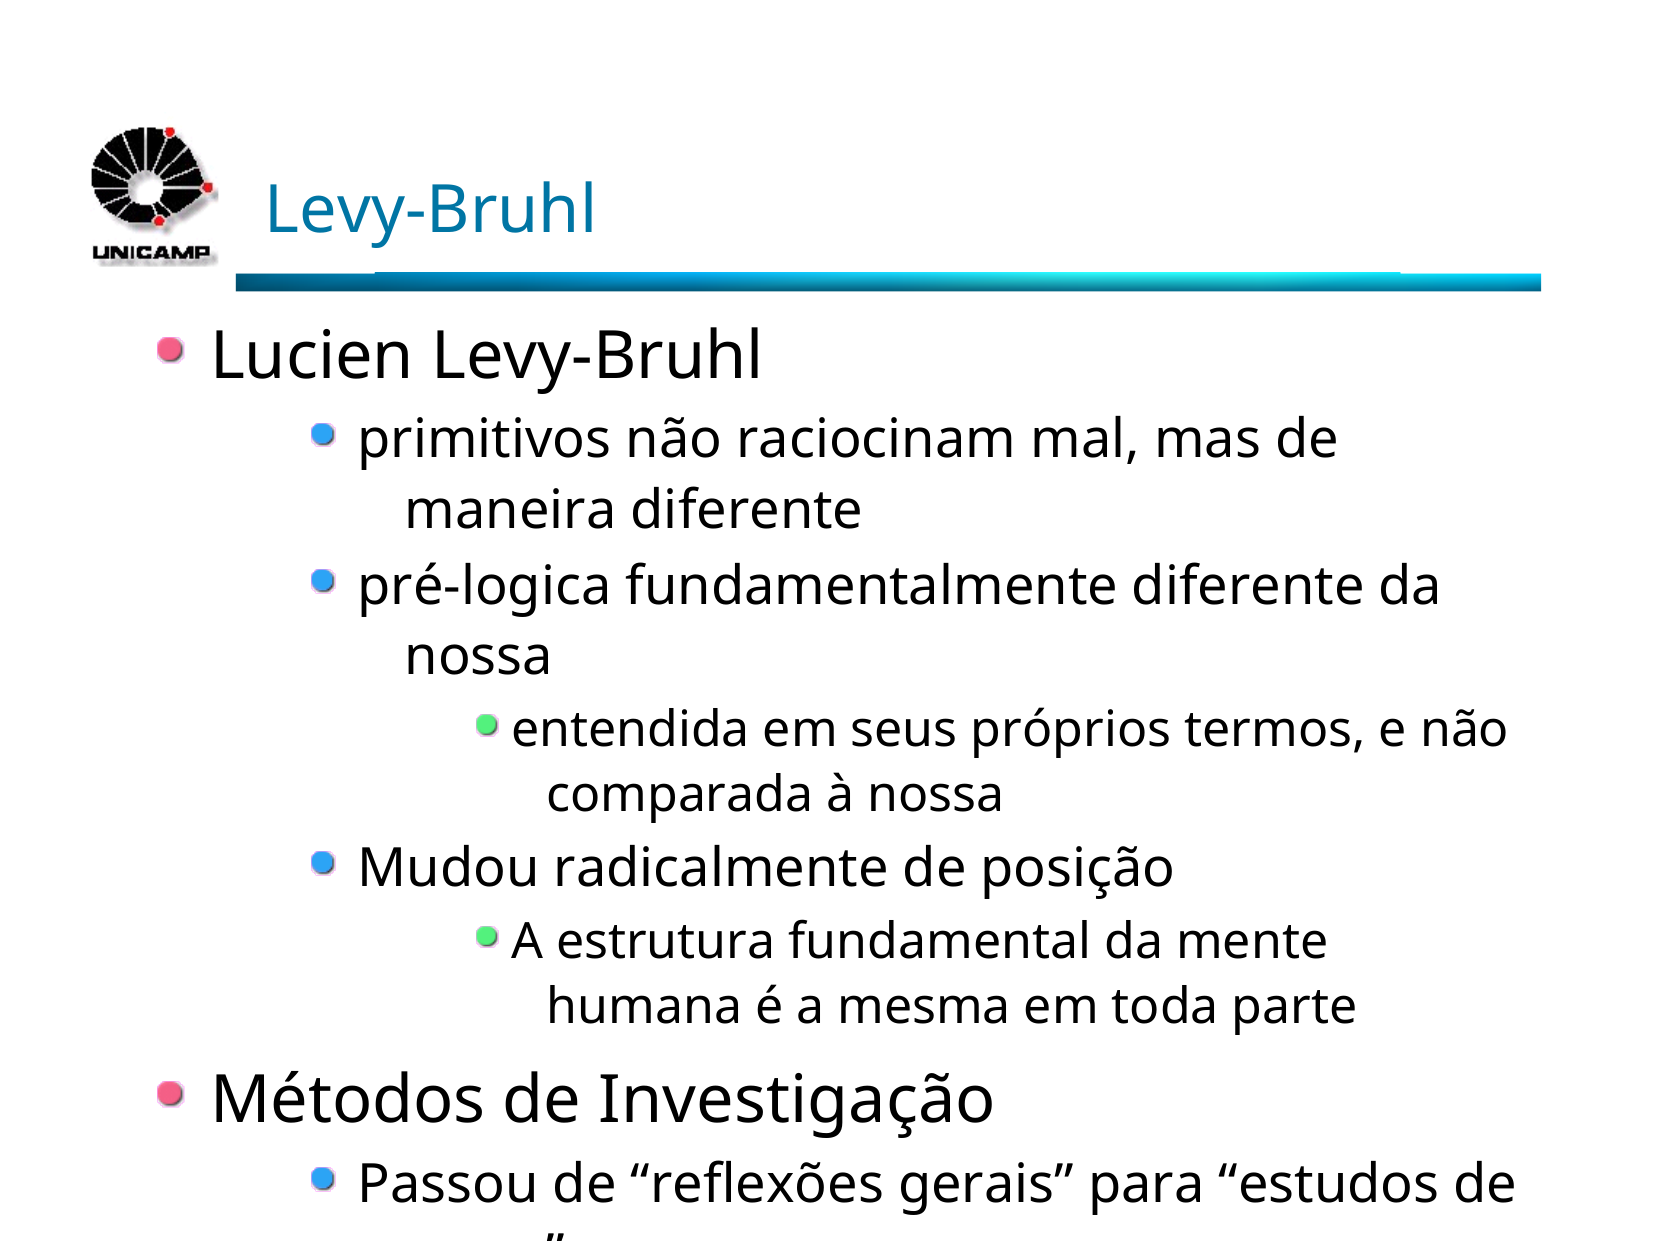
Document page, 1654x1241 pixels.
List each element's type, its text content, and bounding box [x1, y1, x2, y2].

list Lucien Levy-Bruhl primitivos não raciocinam mal, mas de maneira diferente pré-logica fundamentalmente diferente da nossa entendida em seus próprios termos, e não comparada à nossa Mudou radicalmente de posição A estrutura fundamental da mente humana é a mesma em toda parte Métodos de Investigação Passou de “reflexões gerais” para “estudos de casos” pouco produtivos e pouco conclusivos [121, 309, 1534, 1191]
picture [125, 272, 1654, 295]
title Levy-Bruhl [264, 42, 1534, 250]
